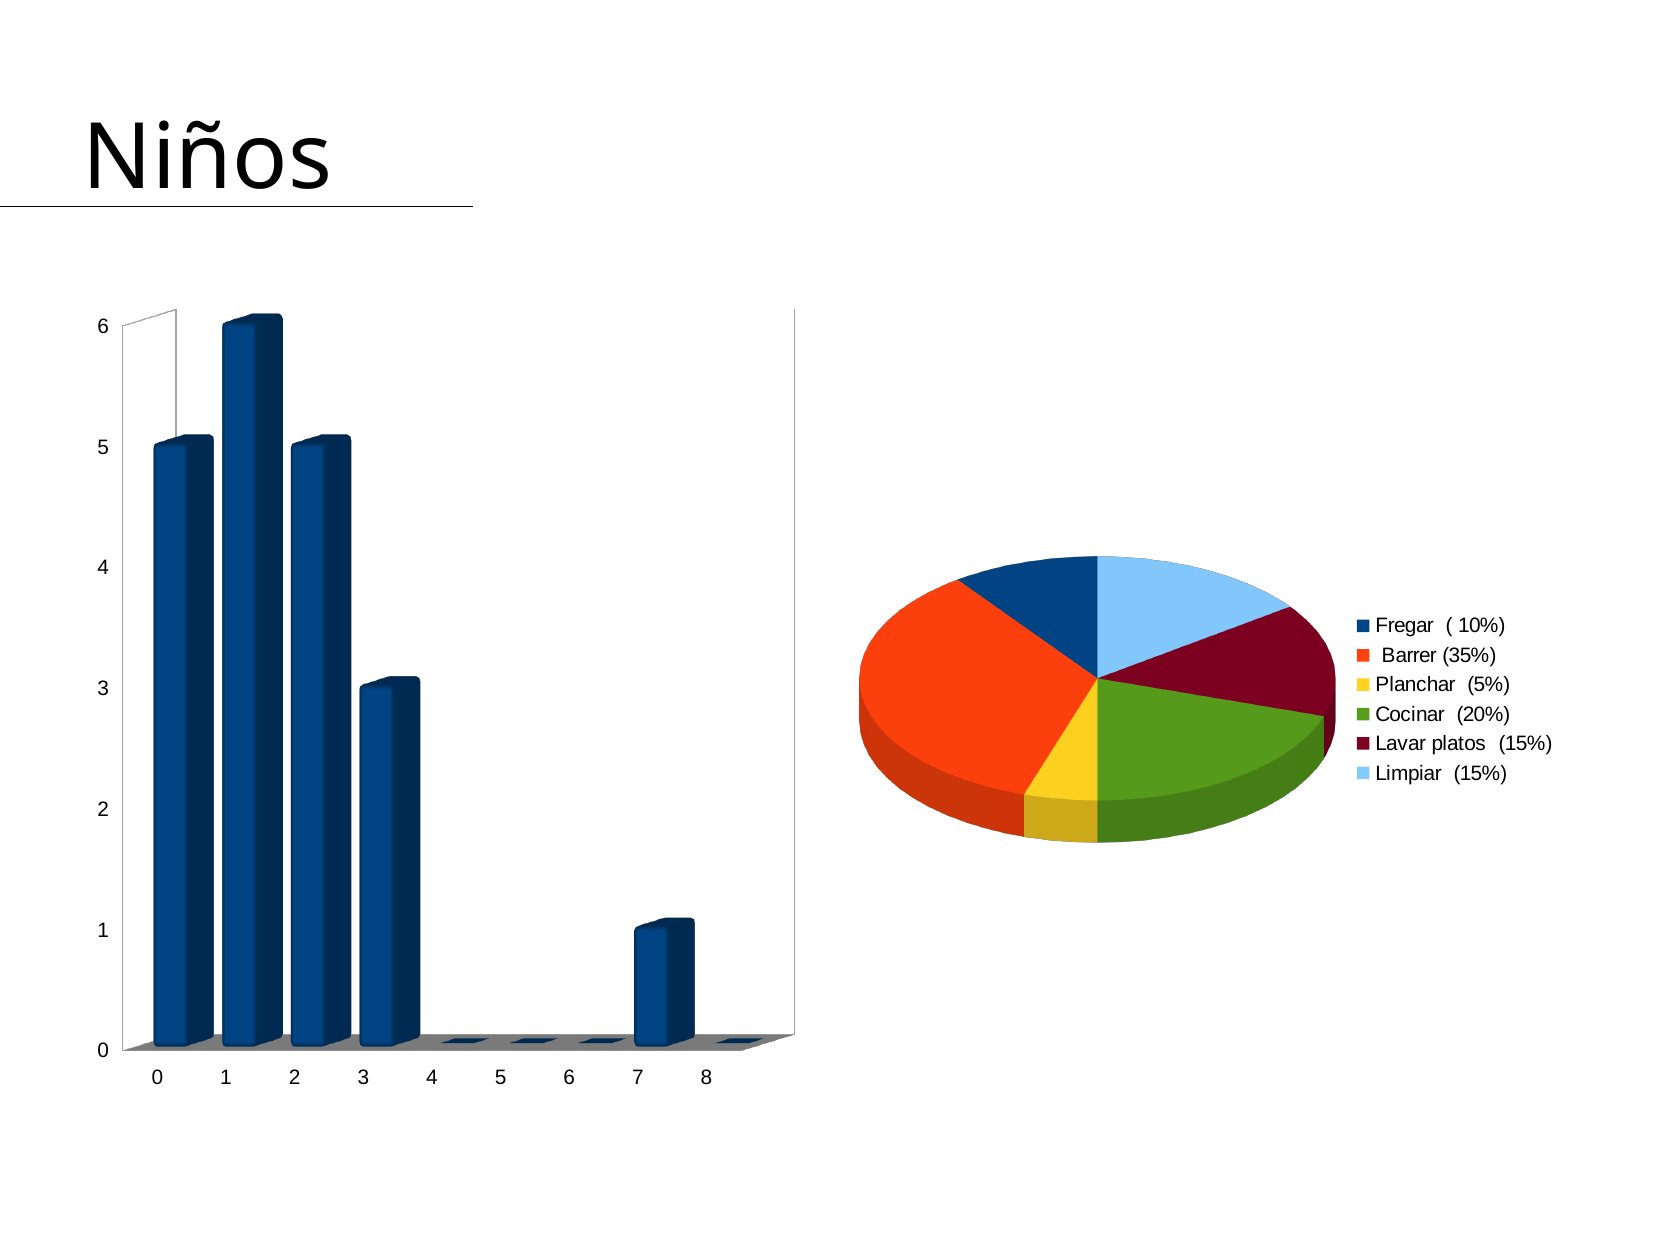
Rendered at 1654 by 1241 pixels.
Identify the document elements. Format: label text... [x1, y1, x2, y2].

title Niños [82, 49, 1571, 257]
chart [845, 290, 1572, 1109]
chart [82, 290, 809, 1109]
